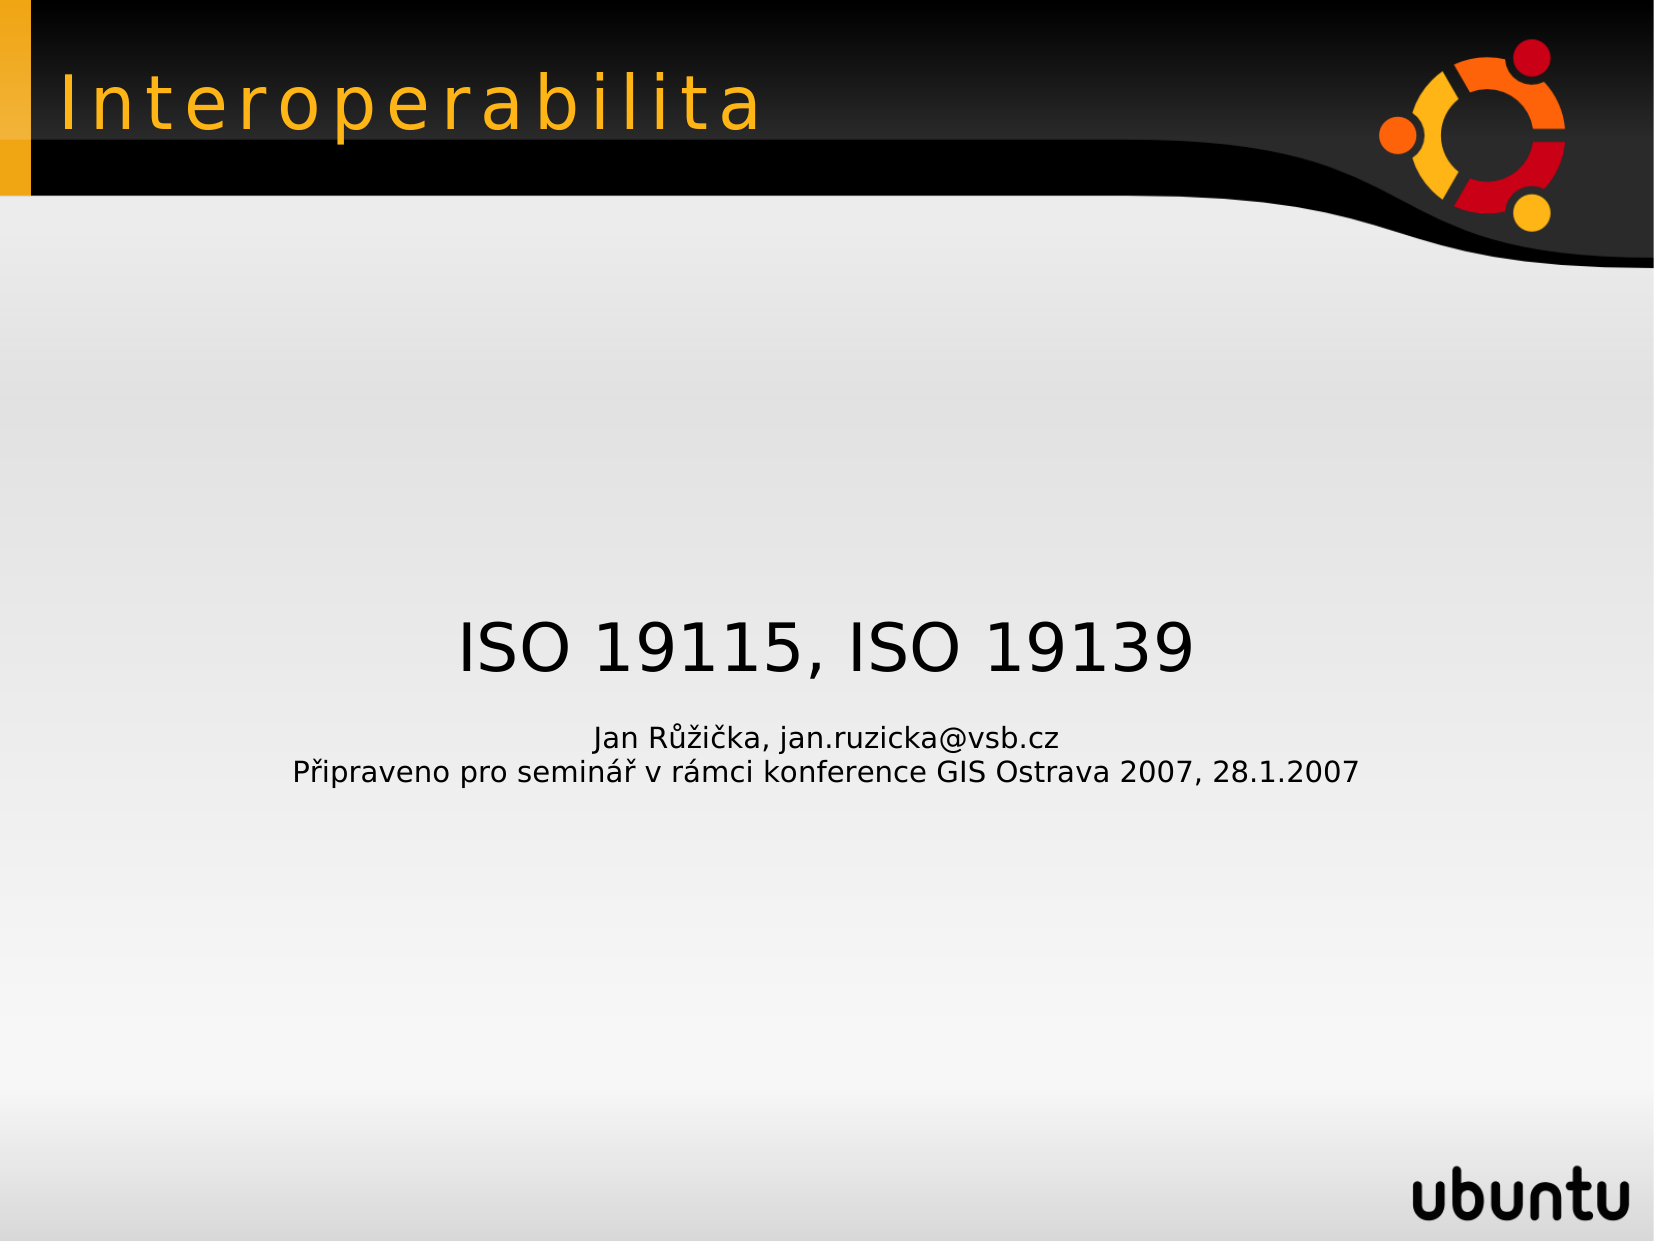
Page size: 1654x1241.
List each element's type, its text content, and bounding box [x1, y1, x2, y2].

subtitle ISO 19115, ISO 19139 Jan Růžička, jan.ruzicka@vsb.cz Připraveno pro seminář v rámci konference GIS Ostrava 2007, 28.1.2007 [82, 290, 1571, 1109]
picture [0, 0, 1654, 1241]
title Interoperabilita [59, 29, 1270, 178]
